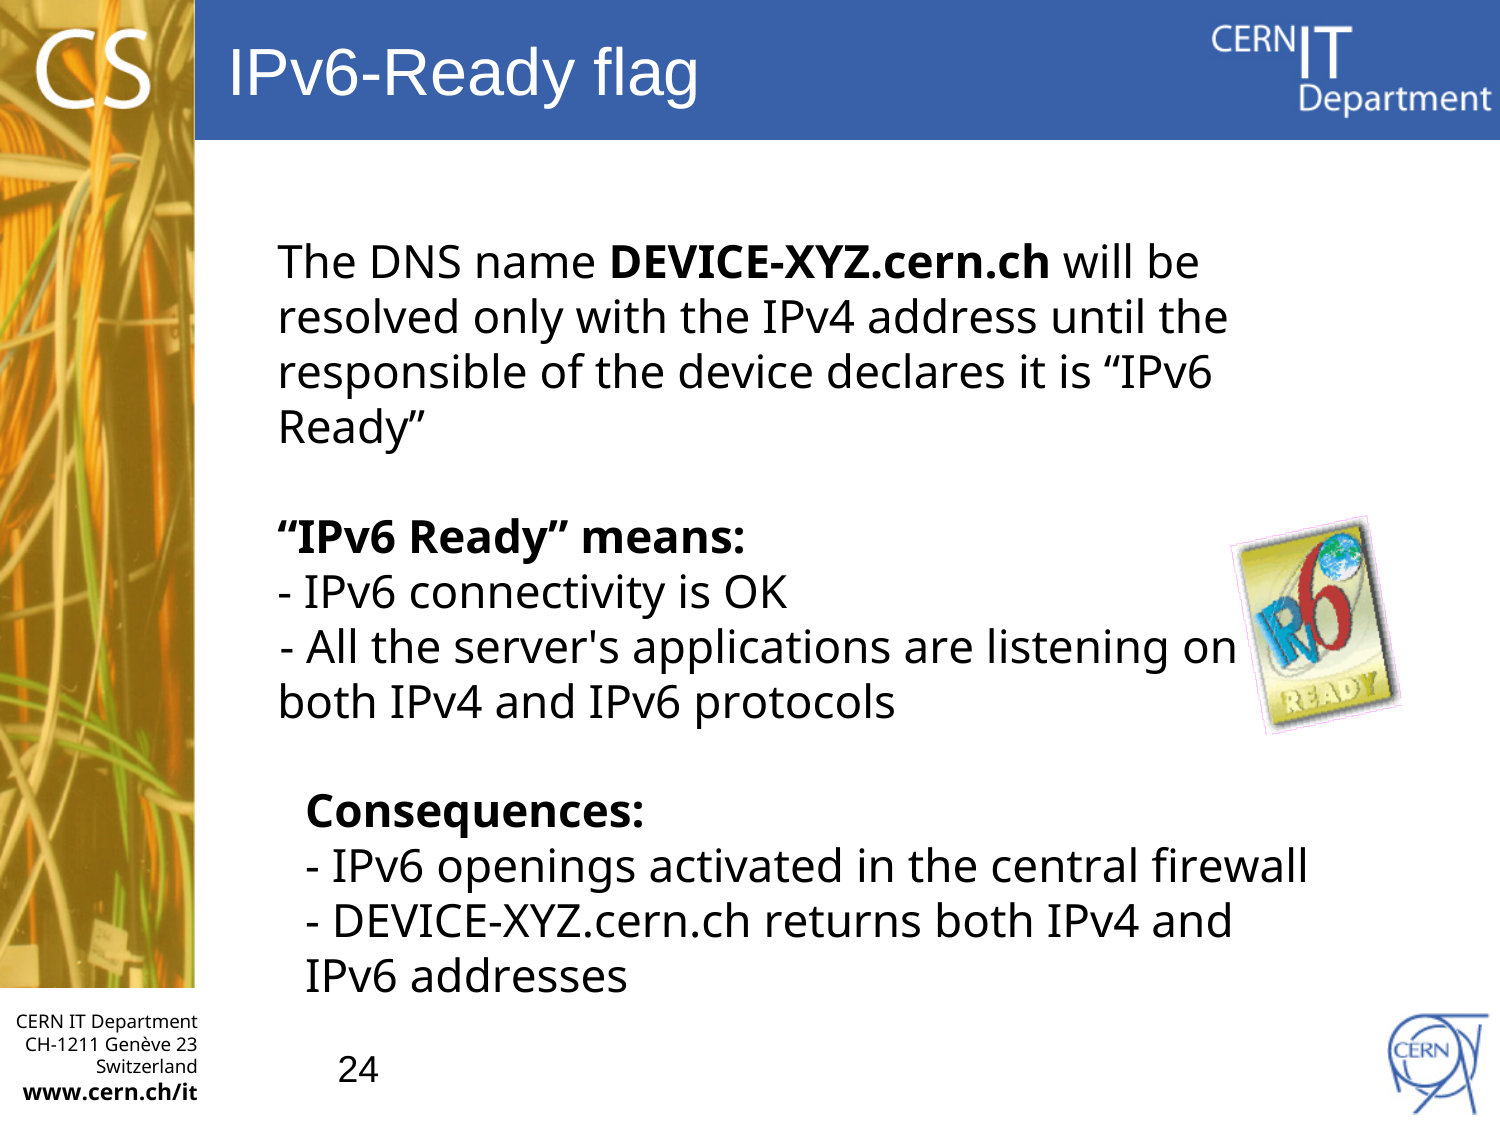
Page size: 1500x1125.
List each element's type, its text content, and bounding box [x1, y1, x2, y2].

picture [1351, 515, 1402, 735]
picture [0, 0, 212, 988]
title IPv6-Ready flag [212, 0, 1126, 157]
text_box The DNS name DEVICE-XYZ.cern.ch will be resolved only with the IPv4 address until the responsible of the device declares it is “IPv6 Ready” “IPv6 Ready” means: - IPv6 connectivity is OK - All the server's applications are listening on both IPv4 and IPv6 protocols Consequences: - IPv6 openings activated in the central firewall - DEVICE-XYZ.cern.ch returns both IPv4 and IPv6 addresses [262, 224, 1351, 976]
picture [1126, 0, 1500, 140]
picture [1387, 1012, 1490, 1115]
